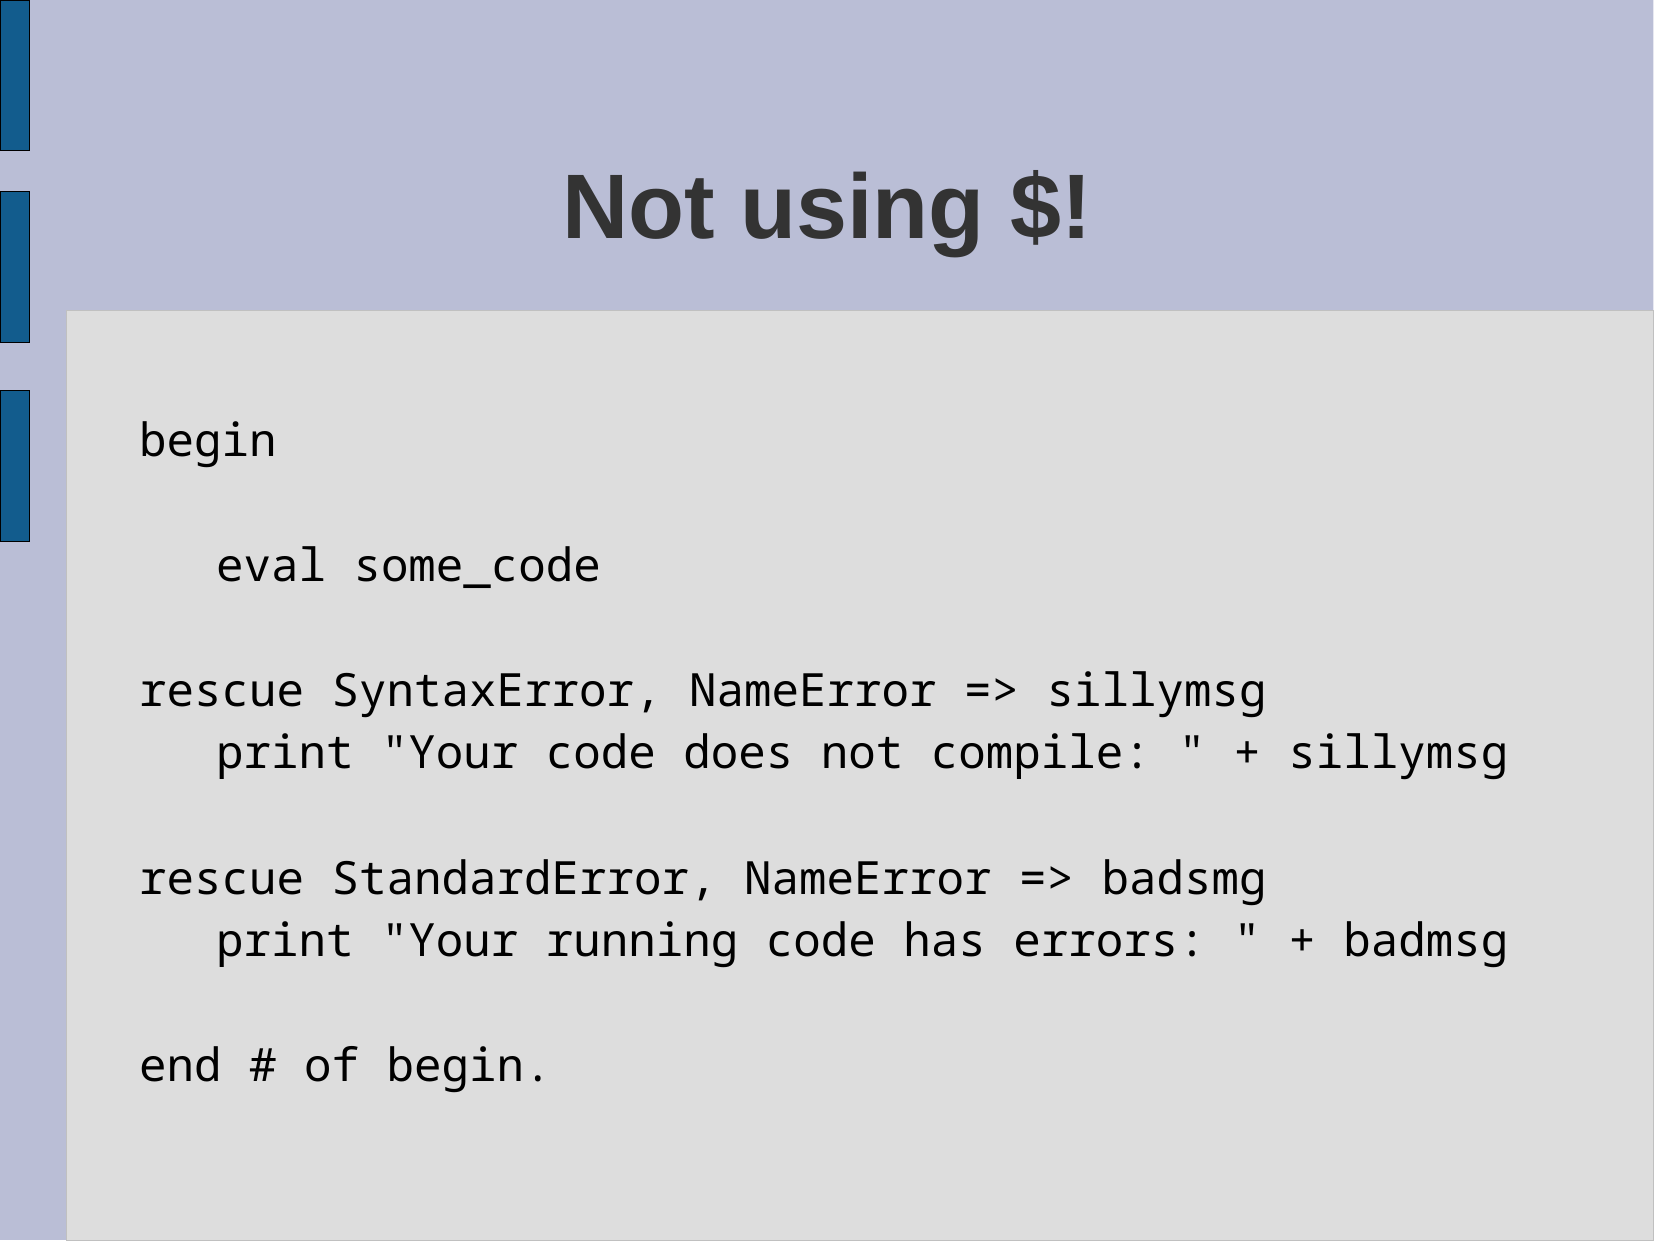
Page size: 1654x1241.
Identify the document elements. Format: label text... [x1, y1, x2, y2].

title Not using $! [121, 102, 1534, 311]
list begin eval some_code rescue SyntaxError, NameError => sillymsg print "Your code does not compile: " + sillymsg rescue StandardError, NameError => badsmg print "Your running code has errors: " + badmsg end # of begin. [121, 344, 1637, 1127]
